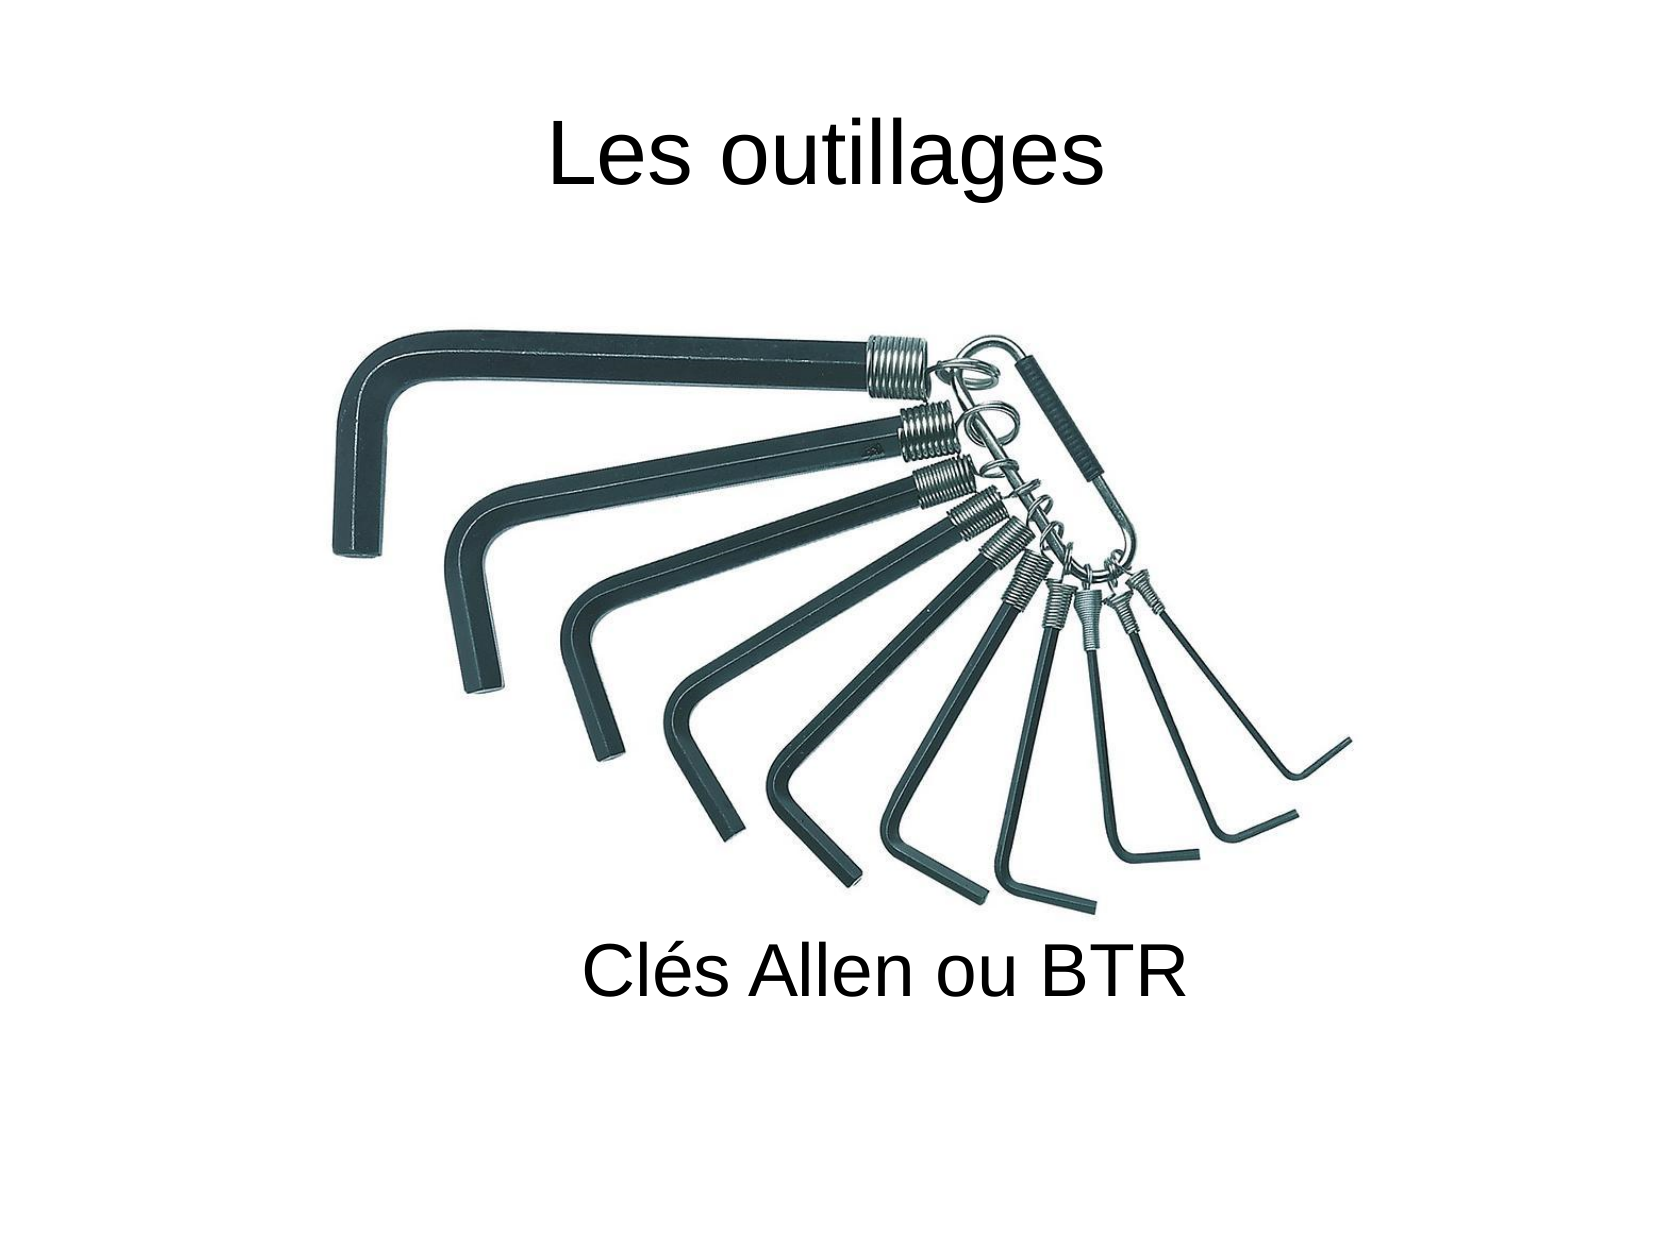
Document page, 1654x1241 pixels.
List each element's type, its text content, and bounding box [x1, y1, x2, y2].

title Les outillages [82, 49, 1571, 257]
text_box Clés Allen ou BTR [484, 921, 1288, 1021]
picture [307, 256, 1371, 968]
